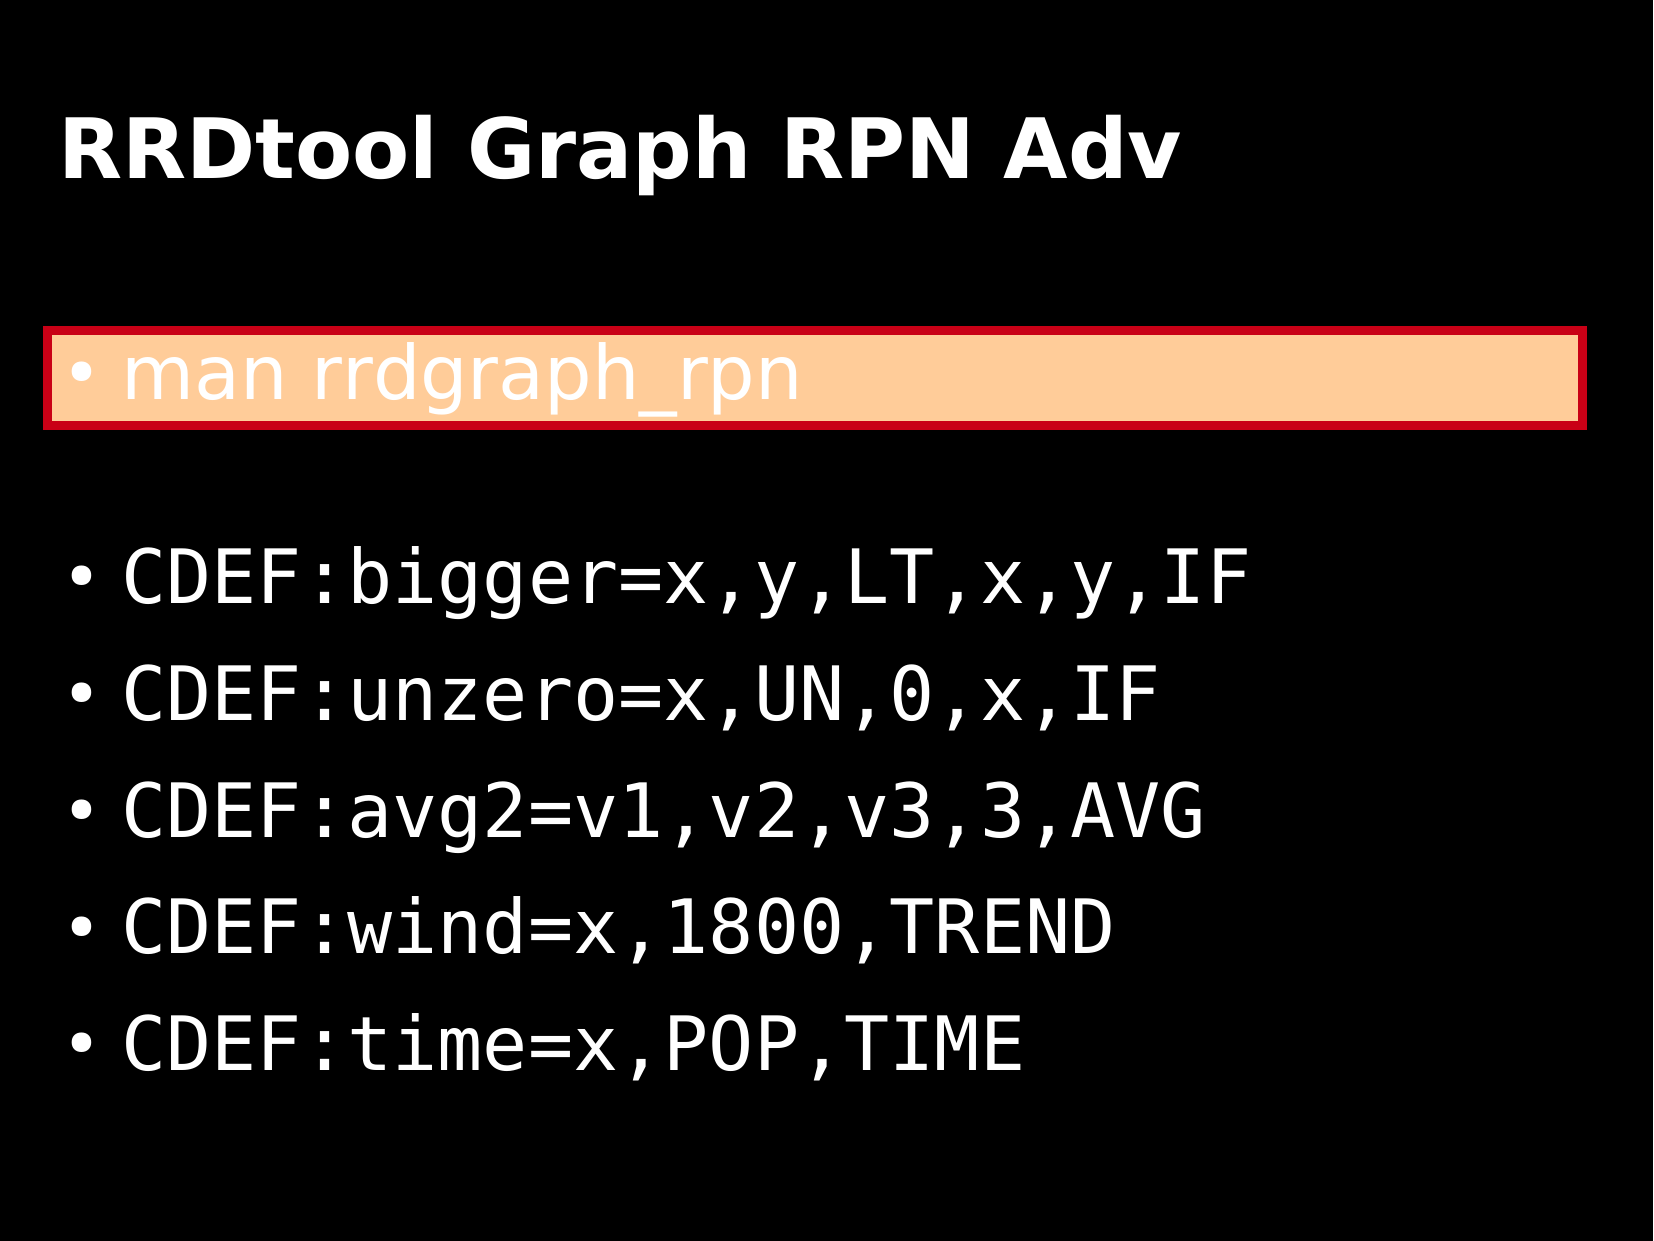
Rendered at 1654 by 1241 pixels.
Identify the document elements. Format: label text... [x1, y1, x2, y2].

title RRDtool Graph RPN Adv [59, 75, 1607, 225]
list man rrdgraph_rpn CDEF:bigger=x,y,LT,x,y,IF CDEF:unzero=x,UN,0,x,IF CDEF:avg2=v1,v2,v3,3,AVG CDEF:wind=x,1800,TREND CDEF:time=x,POP,TIME [50, 329, 1571, 1099]
text_box [1571, 330, 1583, 426]
